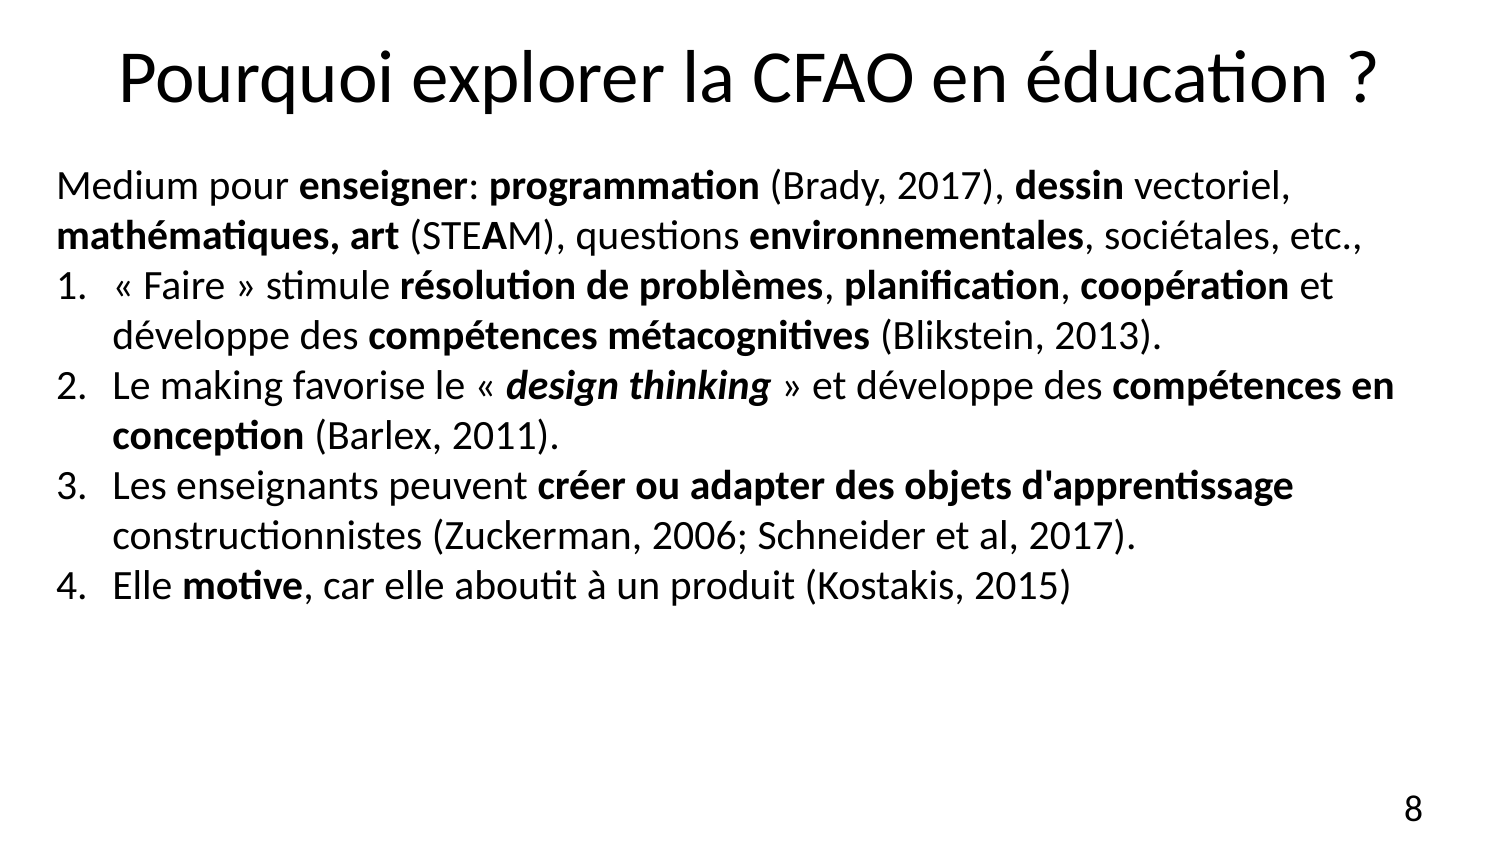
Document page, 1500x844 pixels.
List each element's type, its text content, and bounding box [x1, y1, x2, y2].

text_box Medium pour enseigner: programmation (Brady, 2017), dessin vectoriel, mathématiques, art (STEAM), questions environnementales, sociétales, etc., « Faire » stimule résolution de problèmes, planification, coopération et développe des compétences métacognitives (Blikstein, 2013). Le making favorise le « design thinking » et développe des compétences en conception (Barlex, 2011). Les enseignants peuvent créer ou adapter des objets d'apprentissage constructionnistes (Zuckerman, 2006; Schneider et al, 2017). Elle motive, car elle aboutit à un produit (Kostakis, 2015) [41, 150, 1425, 616]
slide_number <numéro> [1389, 776, 1472, 821]
title Pourquoi explorer la CFAO en éducation ? [75, 20, 1425, 113]
